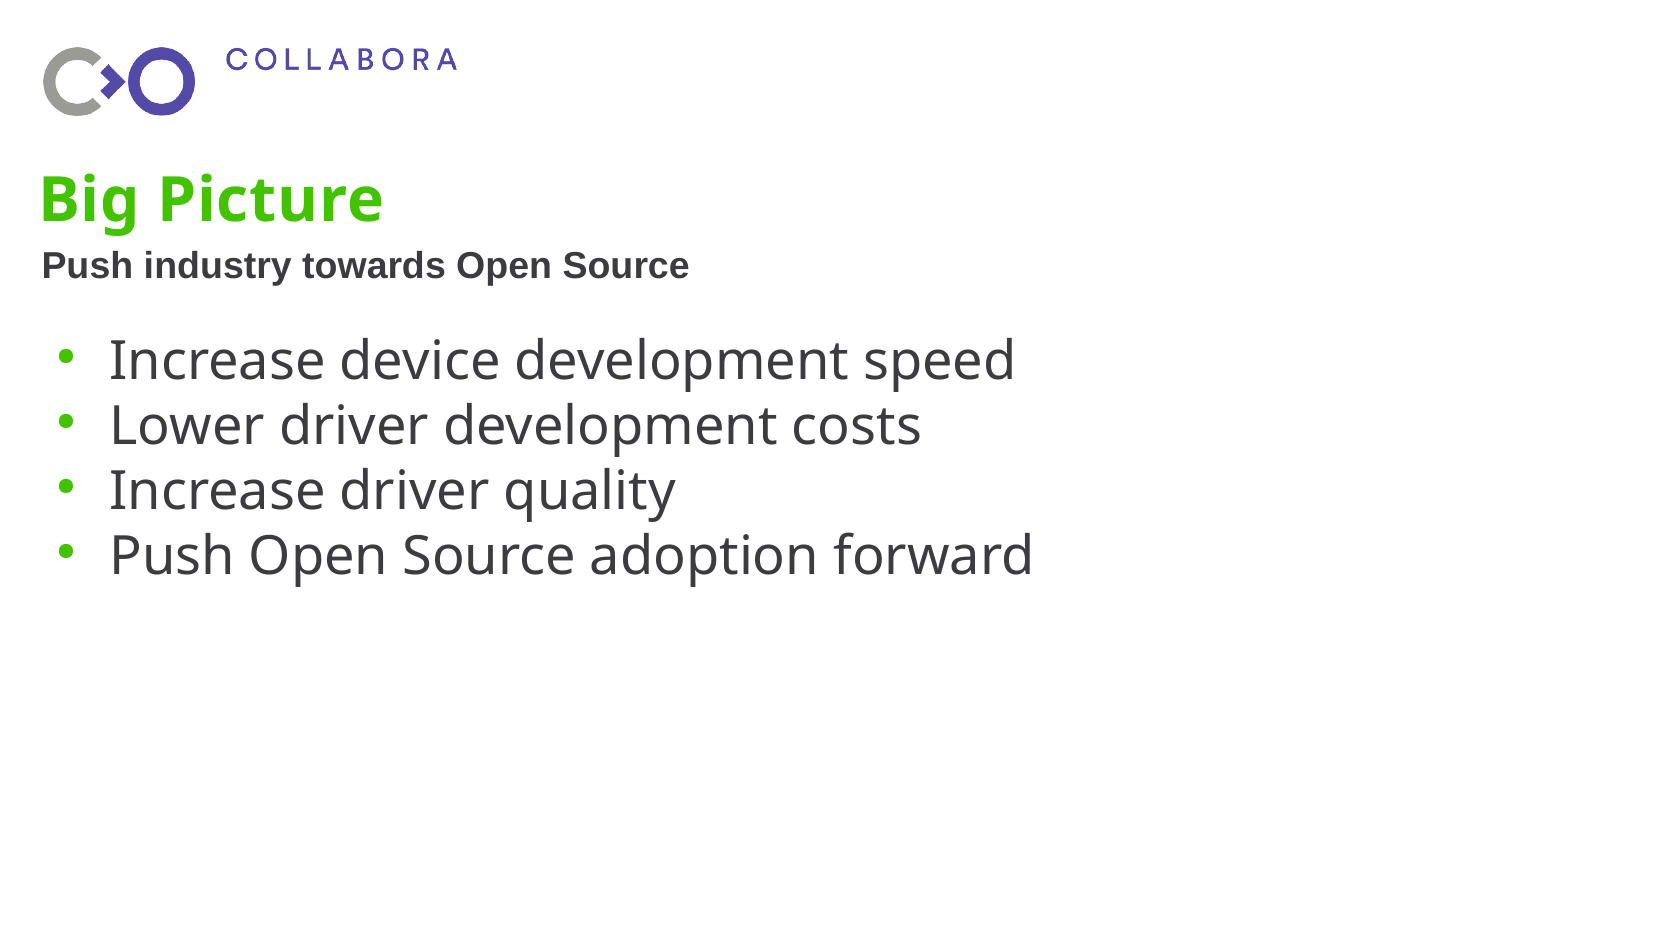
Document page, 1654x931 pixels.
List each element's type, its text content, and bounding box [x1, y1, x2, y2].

picture [43, 47, 457, 116]
text_box Push industry towards Open Source [41, 240, 1614, 290]
list Increase device development speed Lower driver development costs Increase driver quality Push Open Source adoption forward [38, 325, 1614, 581]
title Big Picture [38, 159, 1614, 216]
